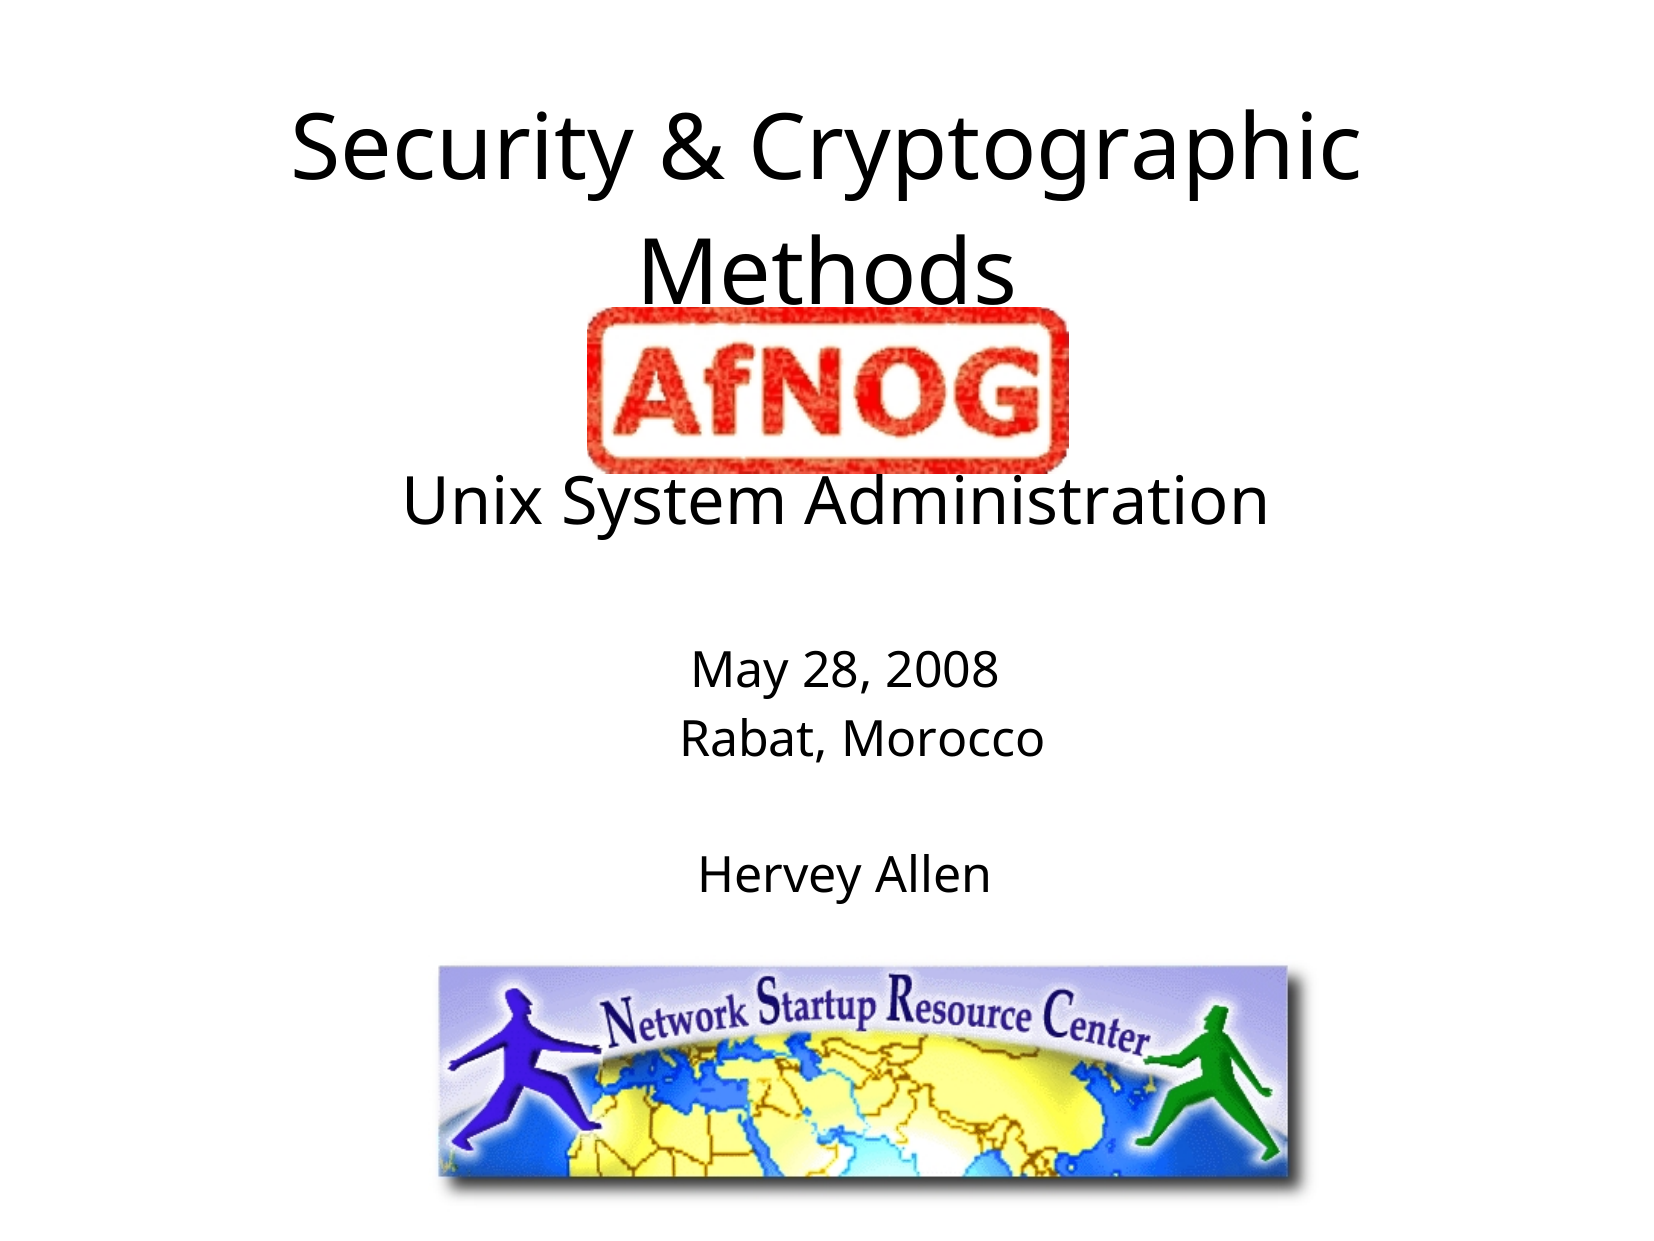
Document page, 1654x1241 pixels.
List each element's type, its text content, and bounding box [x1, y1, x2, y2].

picture [587, 307, 1069, 475]
title Security & Cryptographic Methods [121, 99, 1534, 314]
picture [428, 955, 1323, 1212]
subtitle Unix System Administration May 28, 2008 Rabat, Morocco Hervey Allen [121, 344, 1534, 1127]
